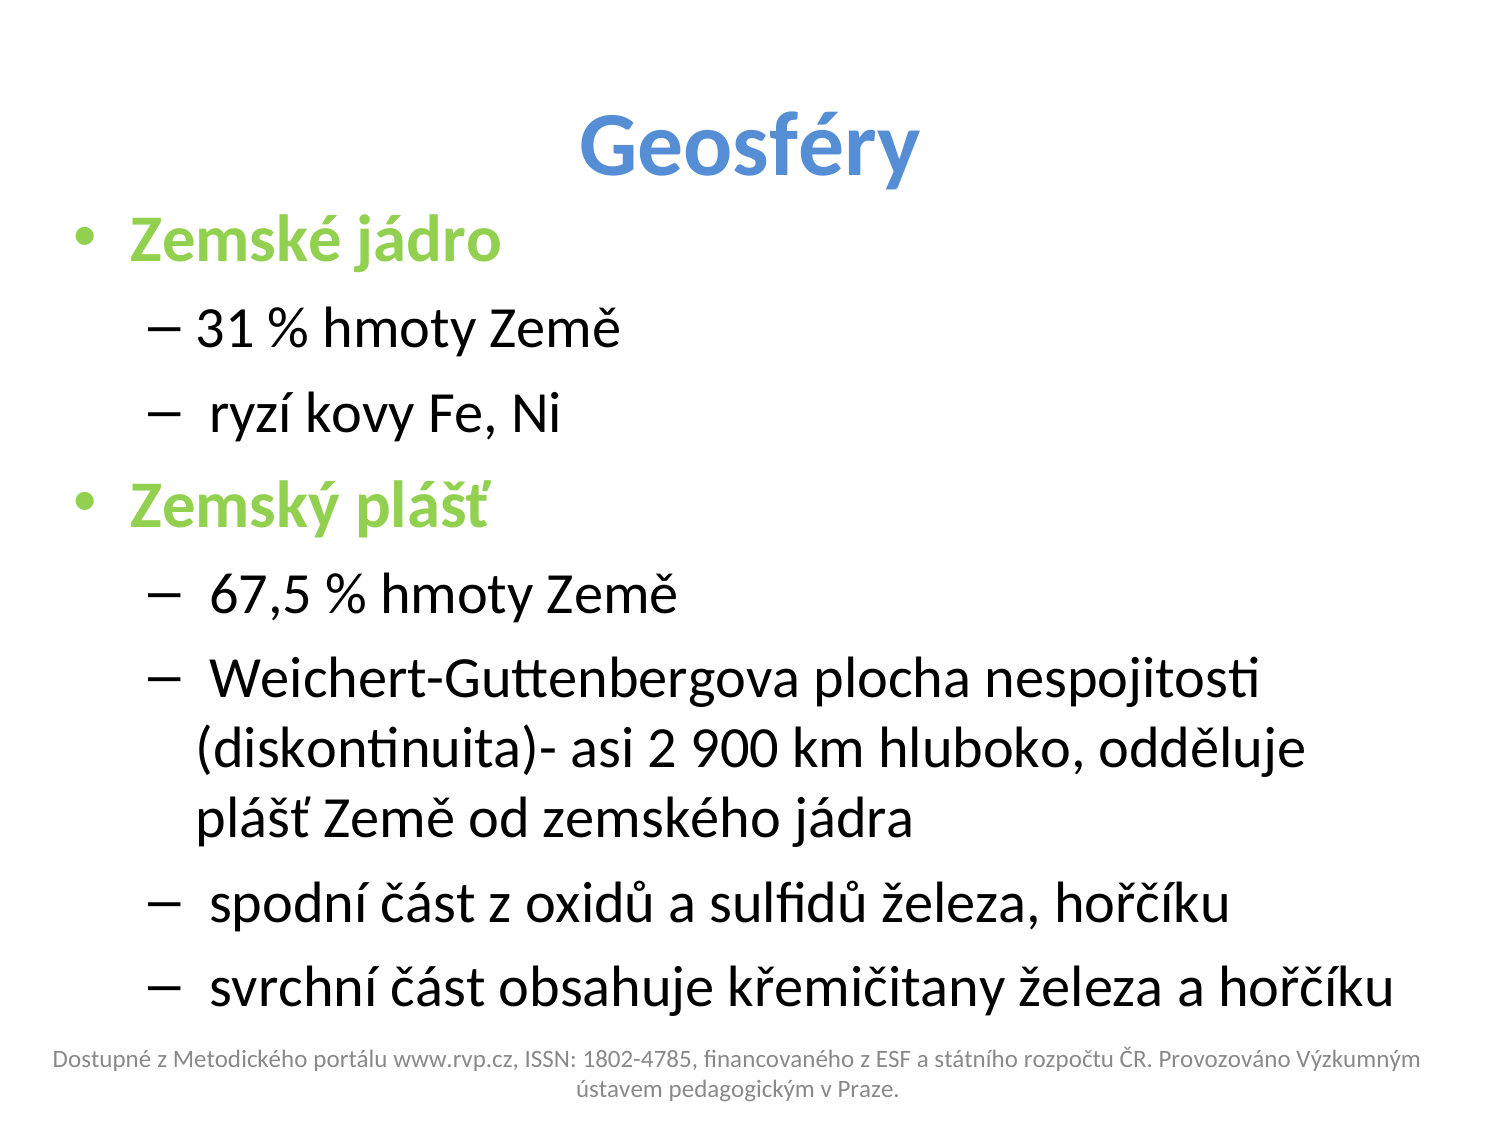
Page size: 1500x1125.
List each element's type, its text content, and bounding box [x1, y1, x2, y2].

text_box Dostupné z Metodického portálu www.rvp.cz, ISSN: 1802-4785, financovaného z ESF a státního rozpočtu ČR. Provozováno Výzkumným ústavem pedagogickým v Praze. [23, 1042, 1454, 1103]
title Geosféry [75, 45, 1426, 187]
list Zemské jádro 31 % hmoty Země ryzí kovy Fe, Ni Zemský plášť 67,5 % hmoty Země Weichert-Guttenbergova plocha nespojitosti (diskontinuita)- asi 2 900 km hluboko, odděluje plášť Země od zemského jádra spodní část z oxidů a sulfidů železa, hořčíku svrchní část obsahuje křemičitany železa a hořčíku [59, 187, 1426, 1027]
